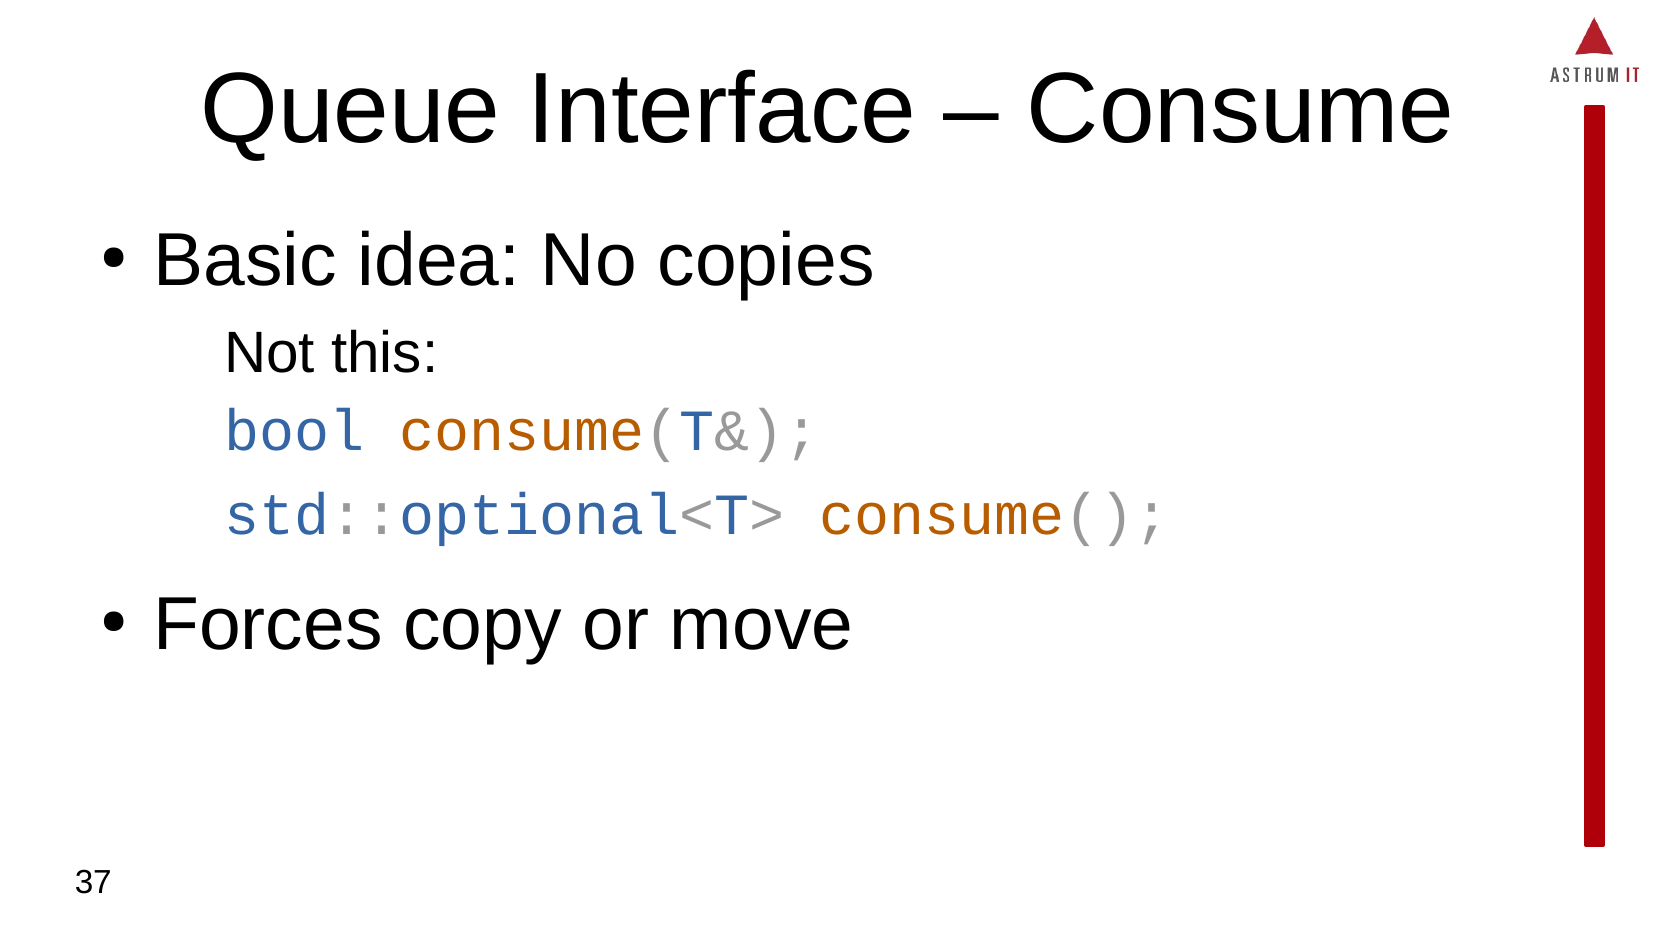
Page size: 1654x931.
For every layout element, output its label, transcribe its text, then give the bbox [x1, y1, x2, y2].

title Queue Interface – Consume [114, 30, 1541, 186]
list Basic idea: No copies Not this: bool consume(T&); std::optional<T> consume(); Forces copy or move [82, 217, 1571, 757]
picture [1550, 17, 1639, 82]
